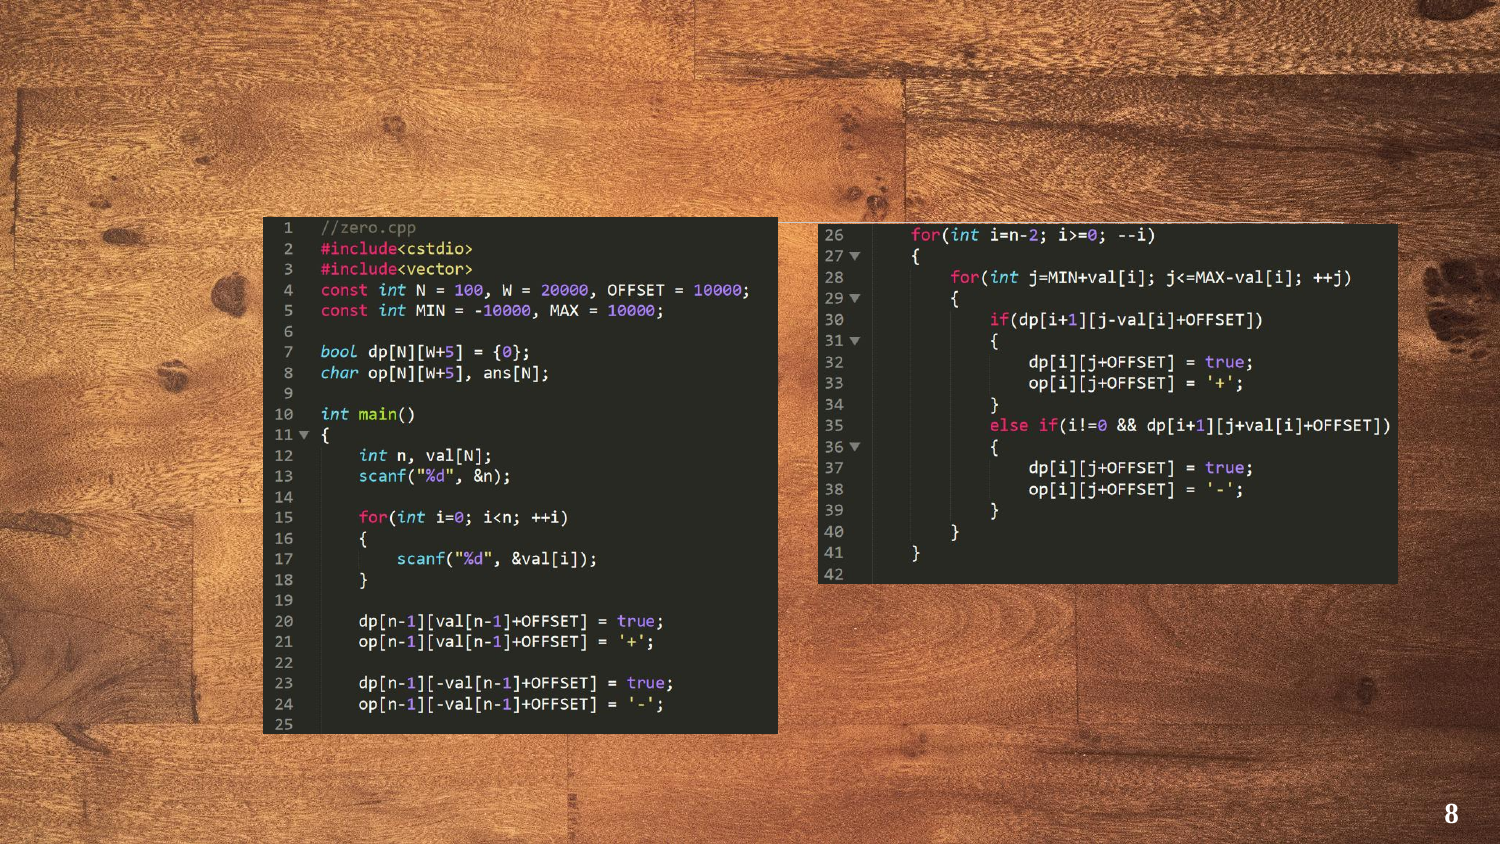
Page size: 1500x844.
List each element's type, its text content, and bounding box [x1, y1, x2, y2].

picture [263, 217, 778, 734]
title 範例程式（1/2） [255, 117, 1341, 233]
picture [818, 224, 1398, 584]
slide_number 8 [1429, 779, 1500, 844]
